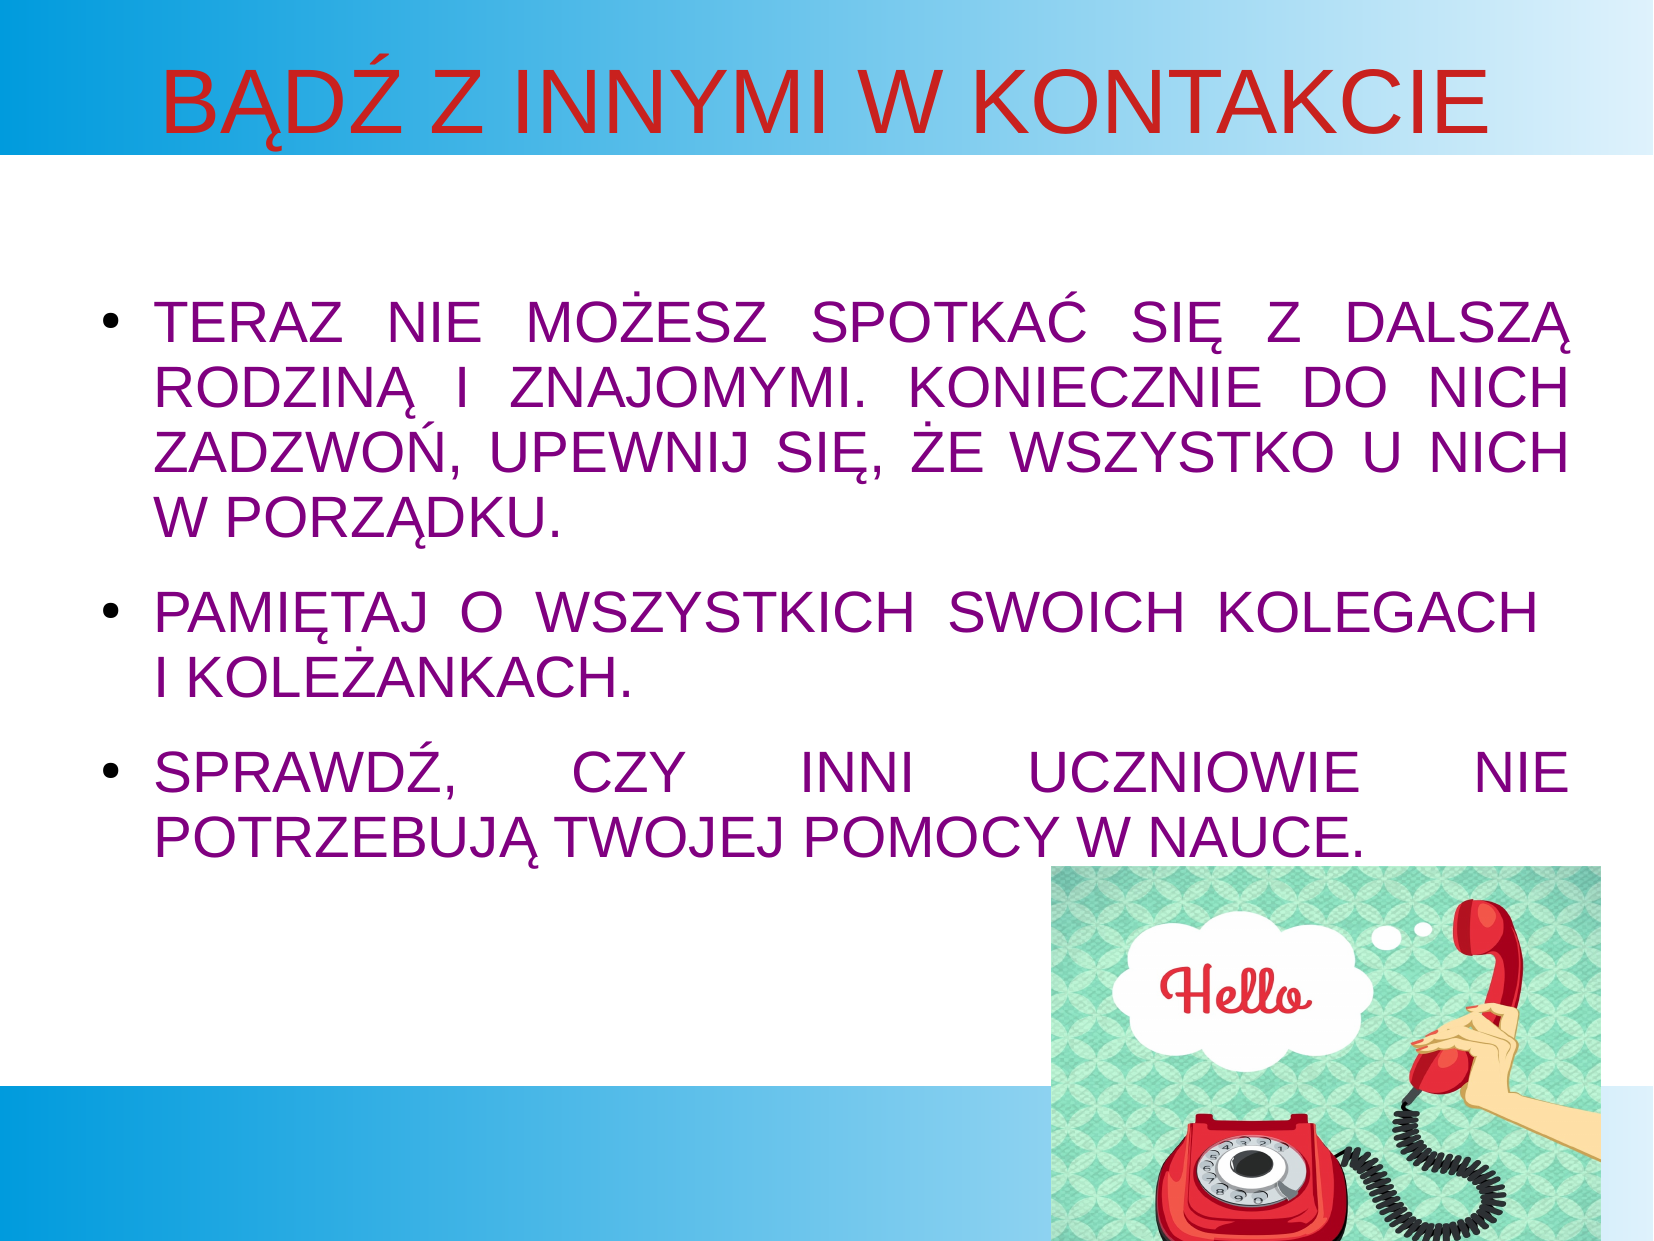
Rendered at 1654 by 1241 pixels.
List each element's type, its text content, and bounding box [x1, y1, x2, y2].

list TERAZ NIE MOŻESZ SPOTKAĆ SIĘ Z DALSZĄ RODZINĄ I ZNAJOMYMI. KONIECZNIE DO NICH ZADZWOŃ, UPEWNIJ SIĘ, ŻE WSZYSTKO U NICH W PORZĄDKU. PAMIĘTAJ O WSZYSTKICH SWOICH KOLEGACH I KOLEŻANKACH. SPRAWDŹ, CZY INNI UCZNIOWIE NIE POTRZEBUJĄ TWOJEJ POMOCY W NAUCE. [82, 290, 1571, 1010]
title BĄDŹ Z INNYMI W KONTAKCIE [82, 49, 1571, 155]
picture [1051, 866, 1601, 1241]
